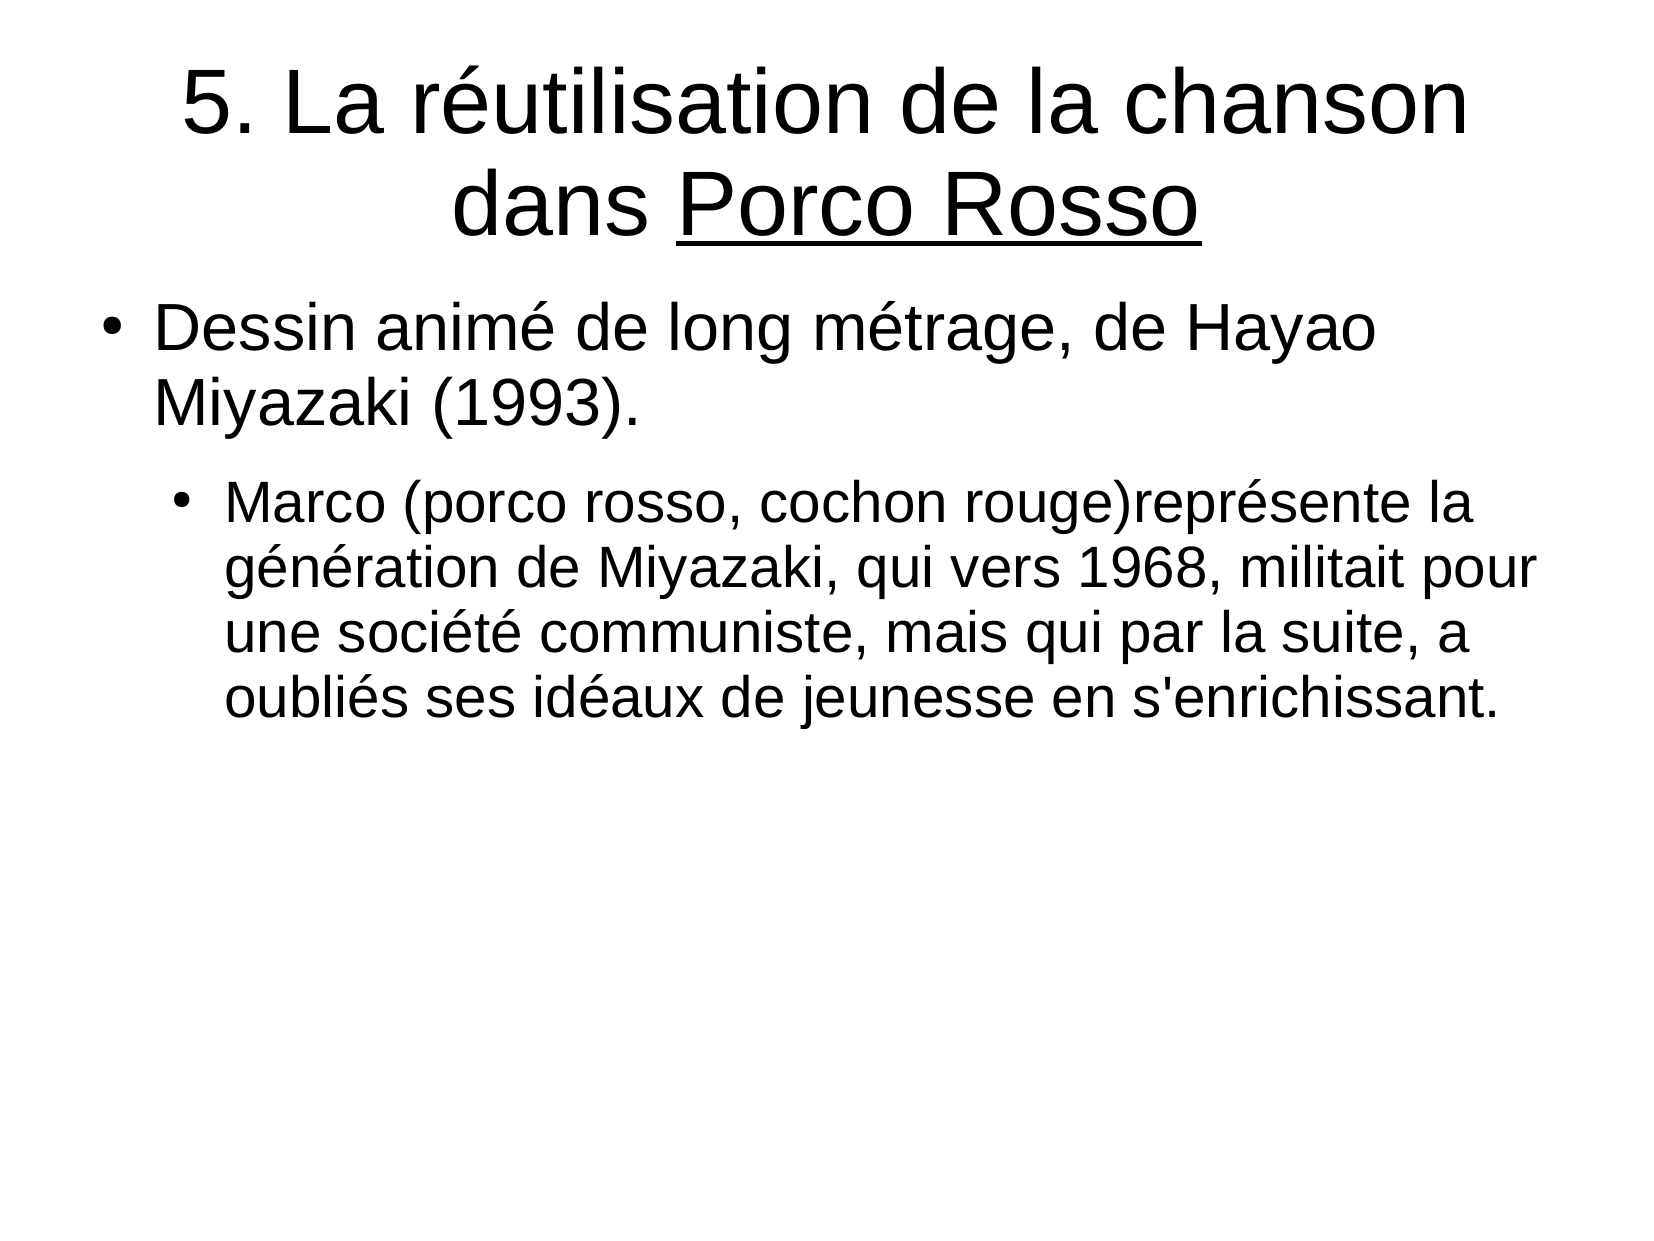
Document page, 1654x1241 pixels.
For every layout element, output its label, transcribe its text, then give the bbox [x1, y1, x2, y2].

title 5. La réutilisation de la chanson dans Porco Rosso [82, 49, 1571, 257]
list Dessin animé de long métrage, de Hayao Miyazaki (1993). Marco (porco rosso, cochon rouge)représente la génération de Miyazaki, qui vers 1968, militait pour une société communiste, mais qui par la suite, a oubliés ses idéaux de jeunesse en s'enrichissant. [82, 290, 1571, 1010]
